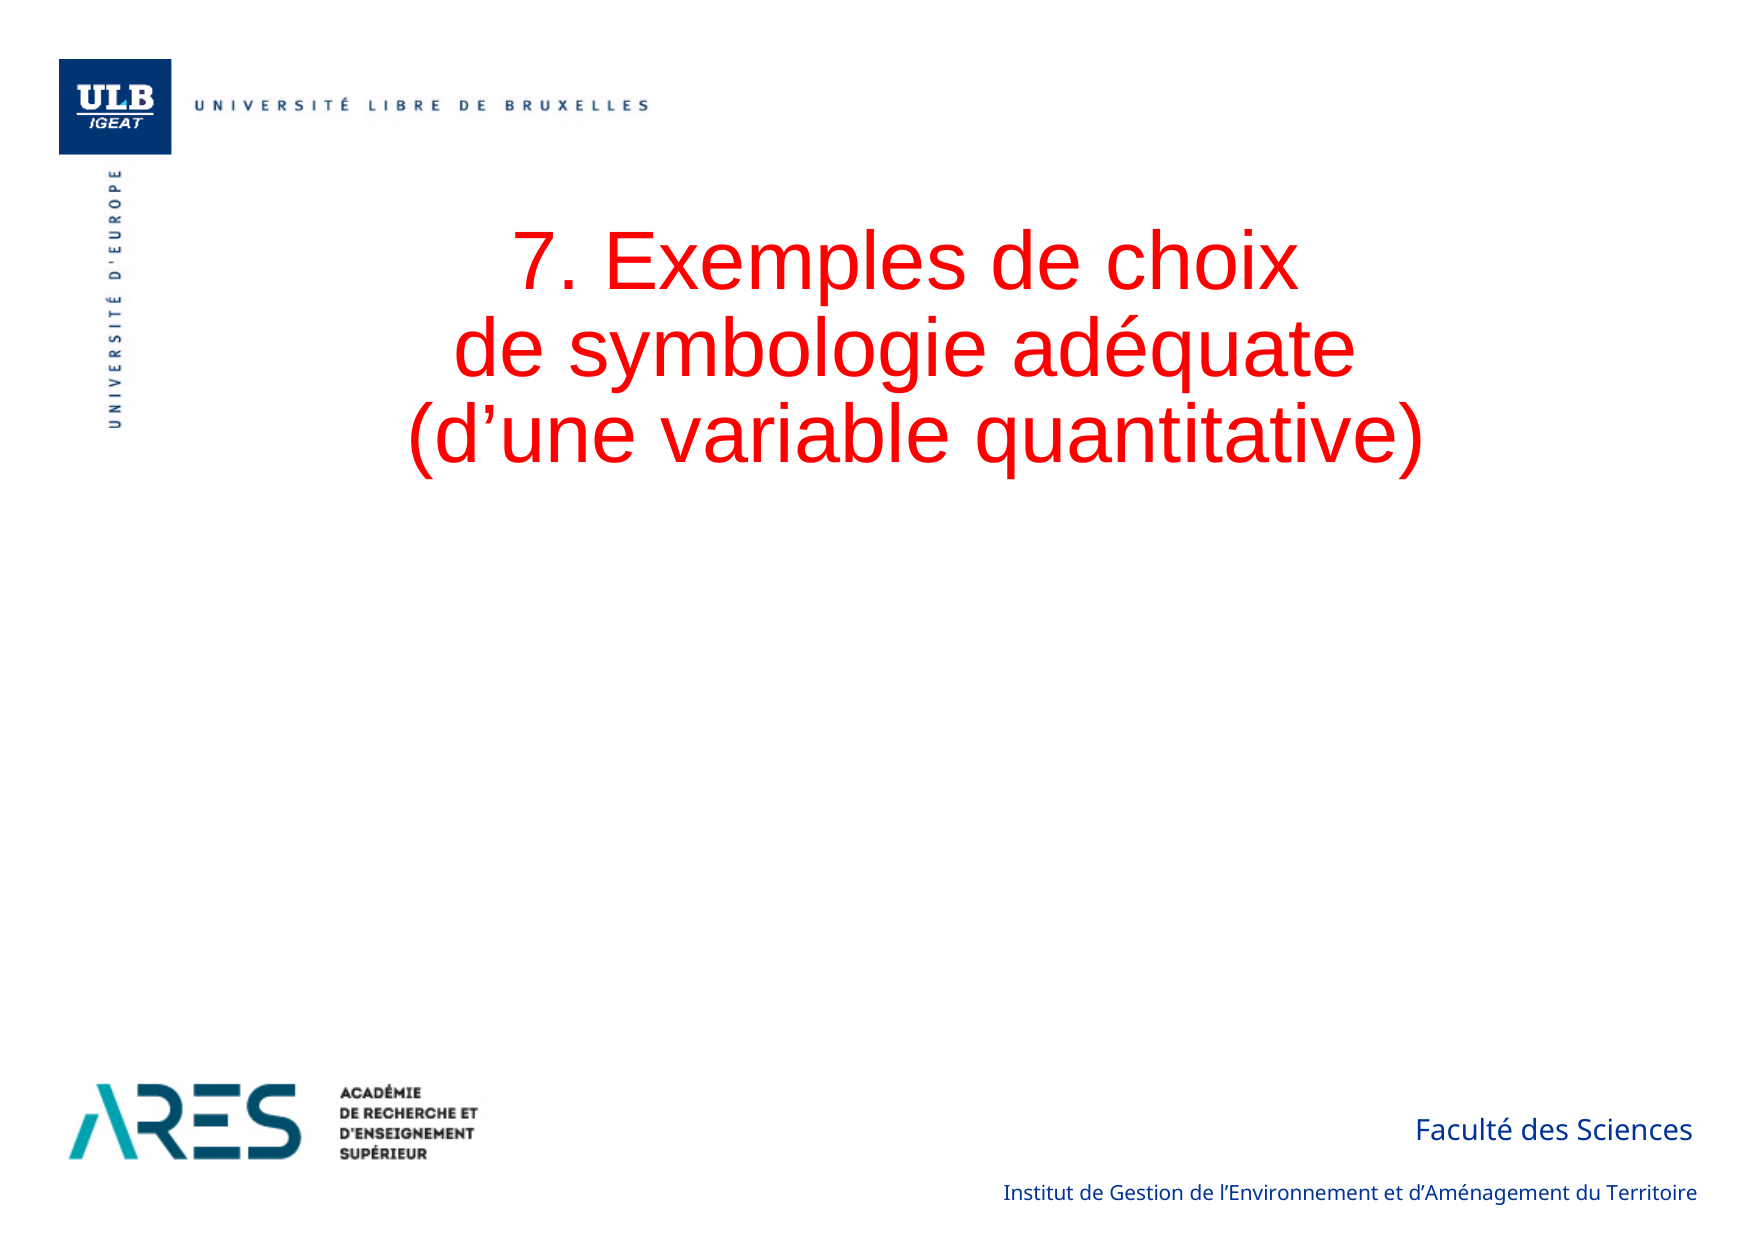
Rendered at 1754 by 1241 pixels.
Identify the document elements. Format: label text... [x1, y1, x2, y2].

title 7. Exemples de choix de symbologie adéquate (d’une variable quantitative) [181, 101, 1654, 599]
text_box Institut de Gestion de l’Environnement et d’Aménagement du Territoire [988, 1170, 1719, 1215]
picture [0, 59, 1695, 1235]
text_box Faculté des Sciences [1400, 1101, 1709, 1157]
